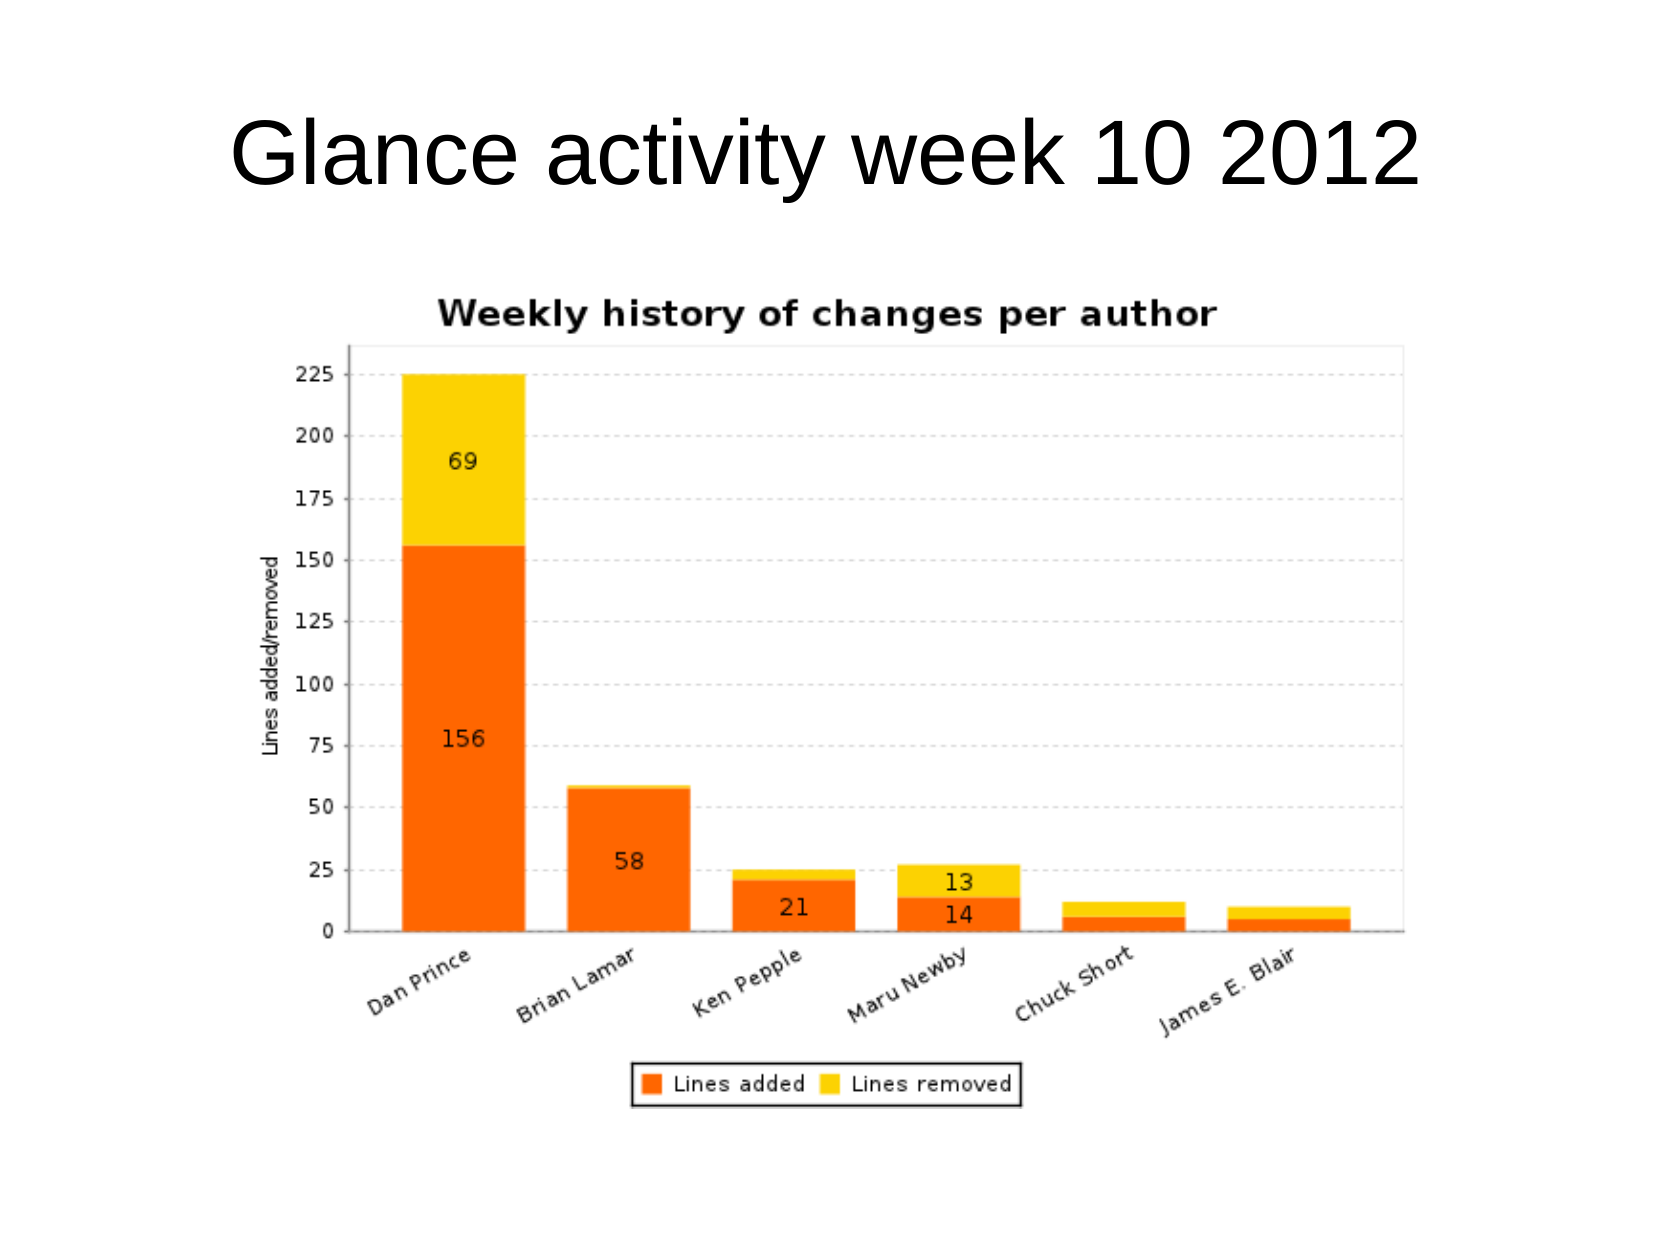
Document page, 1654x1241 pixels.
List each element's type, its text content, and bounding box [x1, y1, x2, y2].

picture [230, 290, 1424, 1109]
title Glance activity week 10 2012 [82, 49, 1571, 257]
